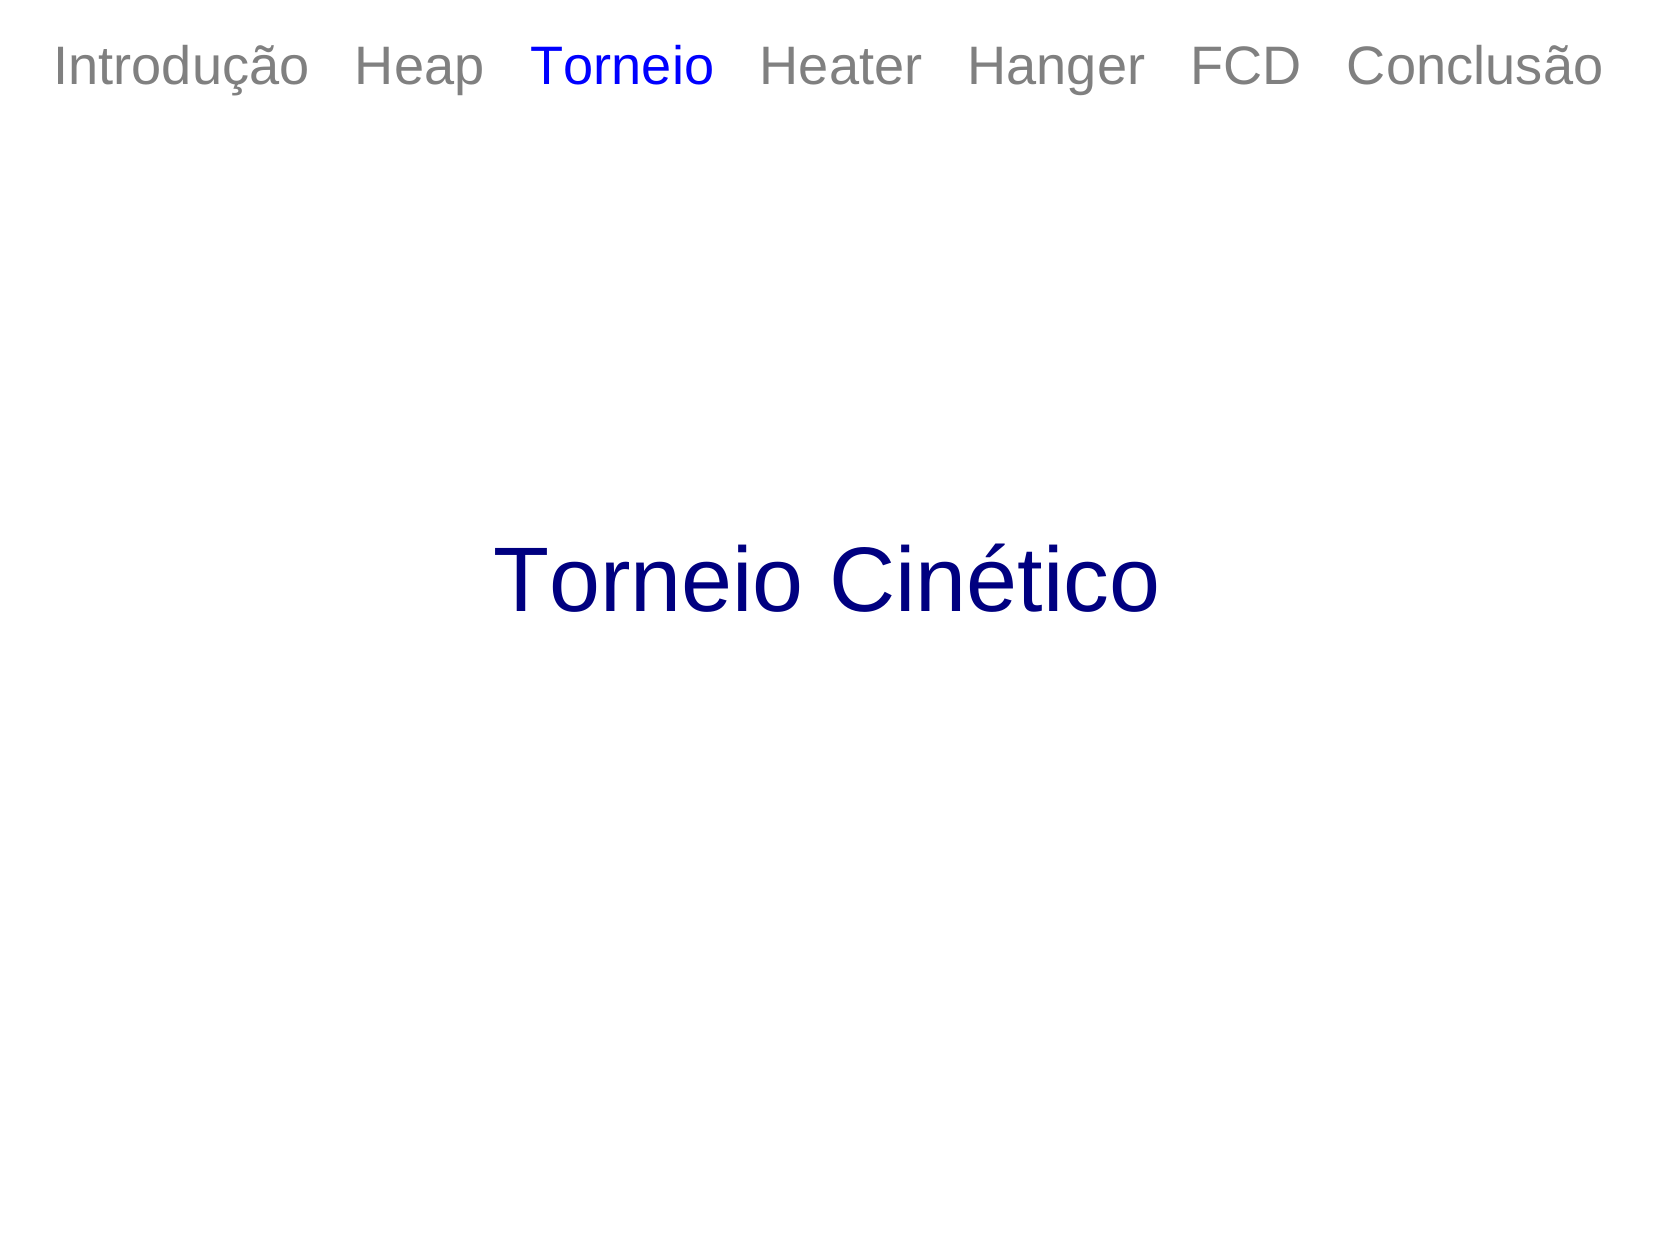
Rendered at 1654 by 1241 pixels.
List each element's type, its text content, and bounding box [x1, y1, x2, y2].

text_box Introdução Heap Torneio Heater Hanger FCD Conclusão [30, 35, 1629, 96]
title Torneio Cinético [121, 476, 1534, 684]
